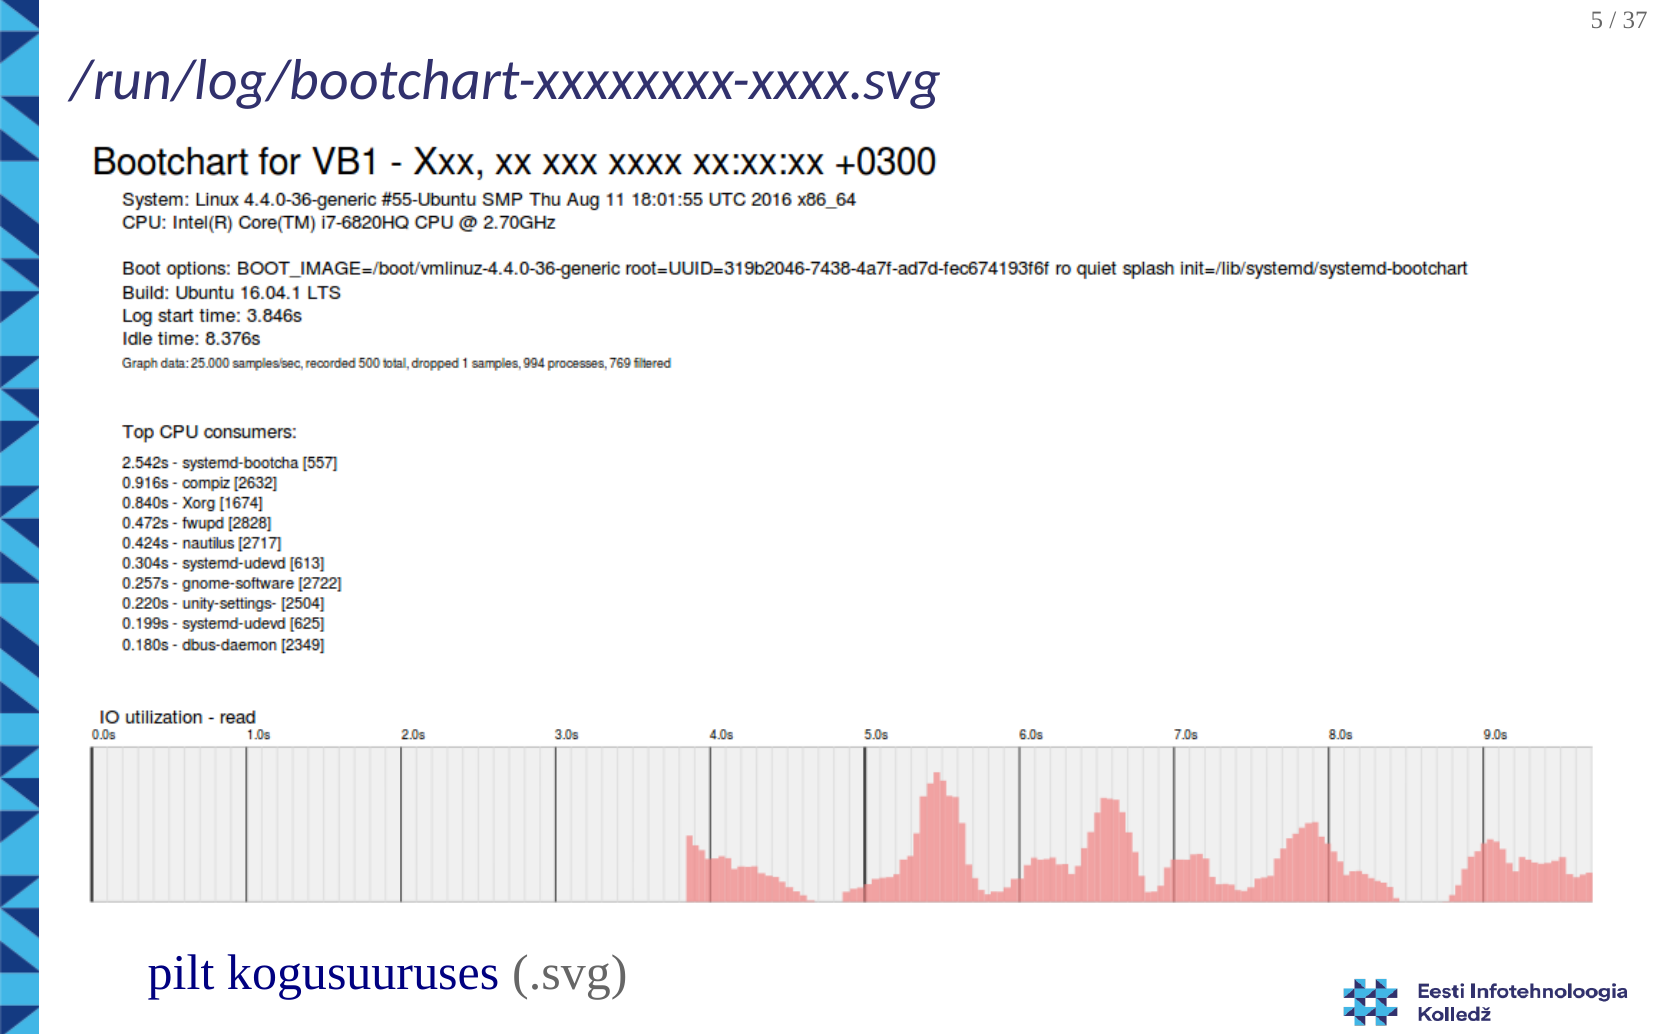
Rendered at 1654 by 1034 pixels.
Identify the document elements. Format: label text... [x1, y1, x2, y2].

text_box pilt kogusuuruses (.svg) [147, 944, 739, 1001]
title /run/log/bootchart-xxxxxxxx-xxxx.svg [70, 41, 1630, 130]
picture [88, 140, 1593, 916]
